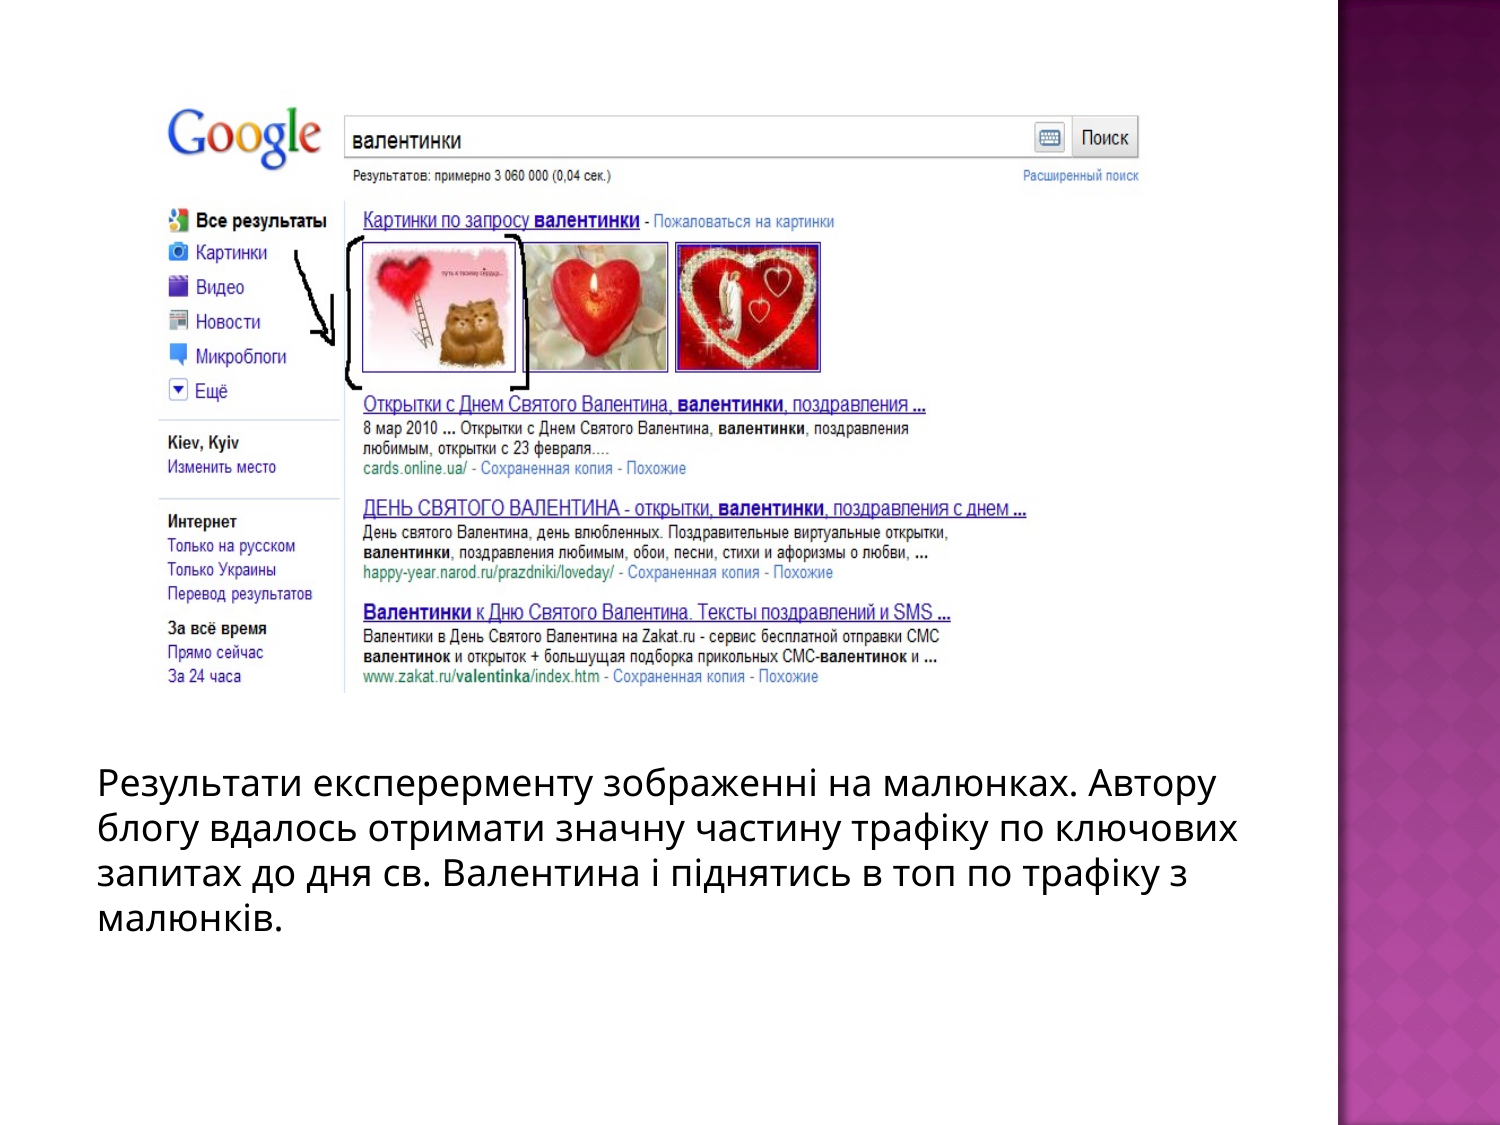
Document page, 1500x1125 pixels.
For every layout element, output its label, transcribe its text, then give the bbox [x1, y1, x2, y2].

picture [1337, 0, 1500, 1125]
text_box Результати експерерменту зображенні на малюнках. Автору блогу вдалось отримати значну частину трафіку по ключових запитах до дня св. Валентина і піднятись в топ по трафіку з малюнків. [82, 751, 1323, 947]
text_box [135, 90, 1152, 693]
